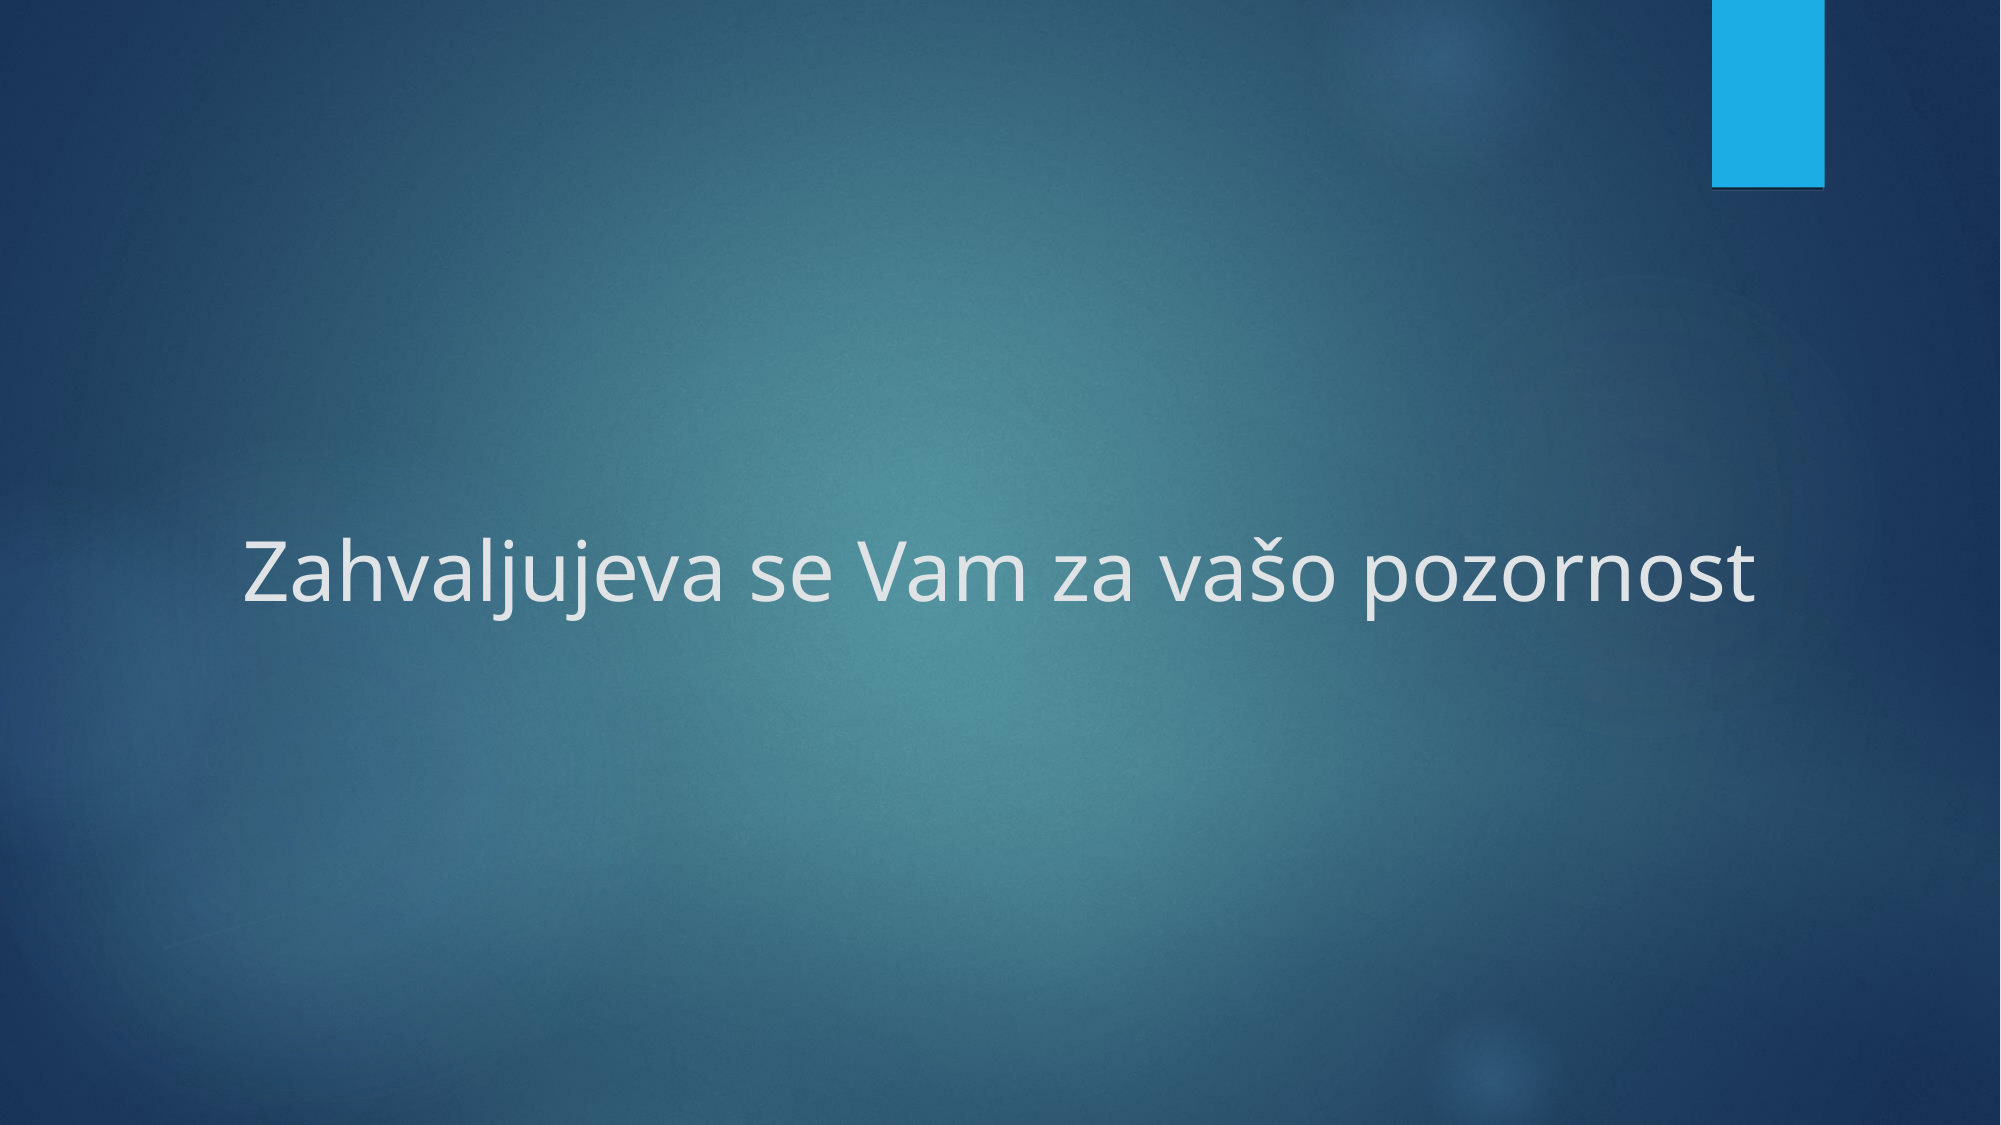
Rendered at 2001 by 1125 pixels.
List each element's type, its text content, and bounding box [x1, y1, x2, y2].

title Zahvaljujeva se Vam za vašo pozornost [0, 354, 2000, 626]
picture [0, 0, 2001, 1125]
